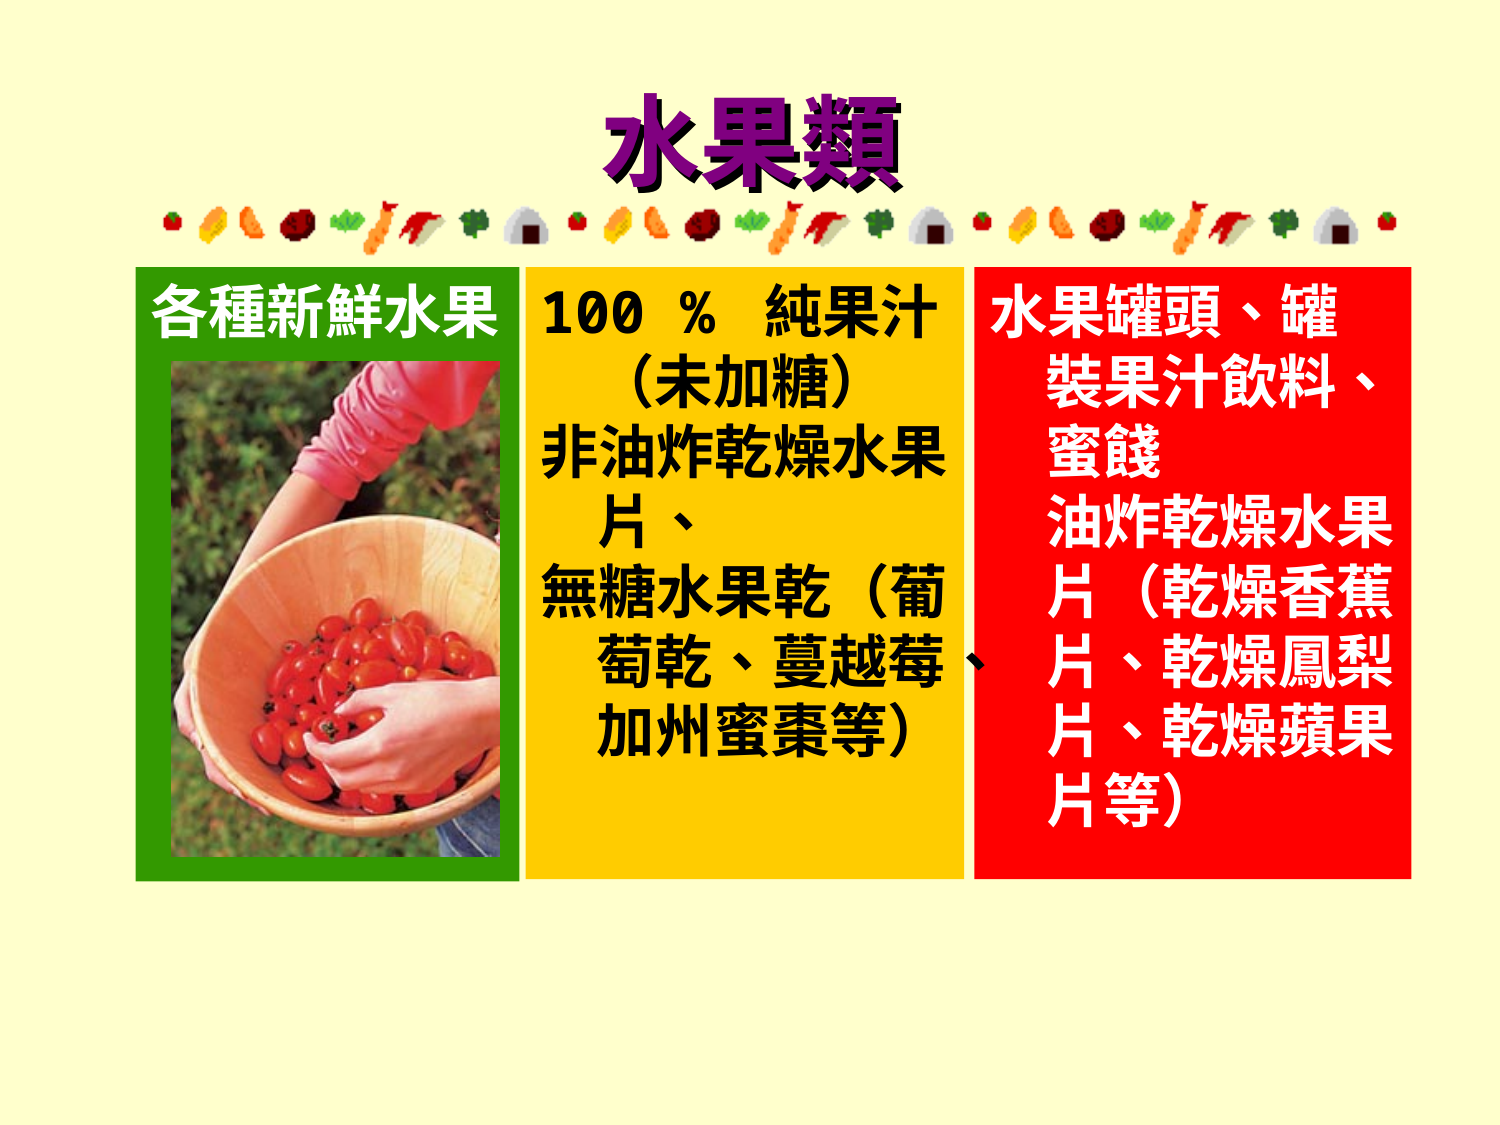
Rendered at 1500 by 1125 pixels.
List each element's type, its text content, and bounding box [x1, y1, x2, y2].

text_box 100 % 純果汁（未加糖） 非油炸乾燥水果片、 無糖水果乾（葡萄乾、蔓越莓、加州蜜棗等） [525, 267, 965, 880]
picture [171, 361, 500, 857]
text_box 水果罐頭、罐裝果汁飲料、蜜餞 油炸乾燥水果片（乾燥香蕉片、乾燥鳳梨片、乾燥蘋果片等） [974, 267, 1412, 880]
text_box 各種新鮮水果 [135, 267, 520, 882]
picture [159, 196, 1402, 259]
title 水果類 [75, 45, 1426, 233]
